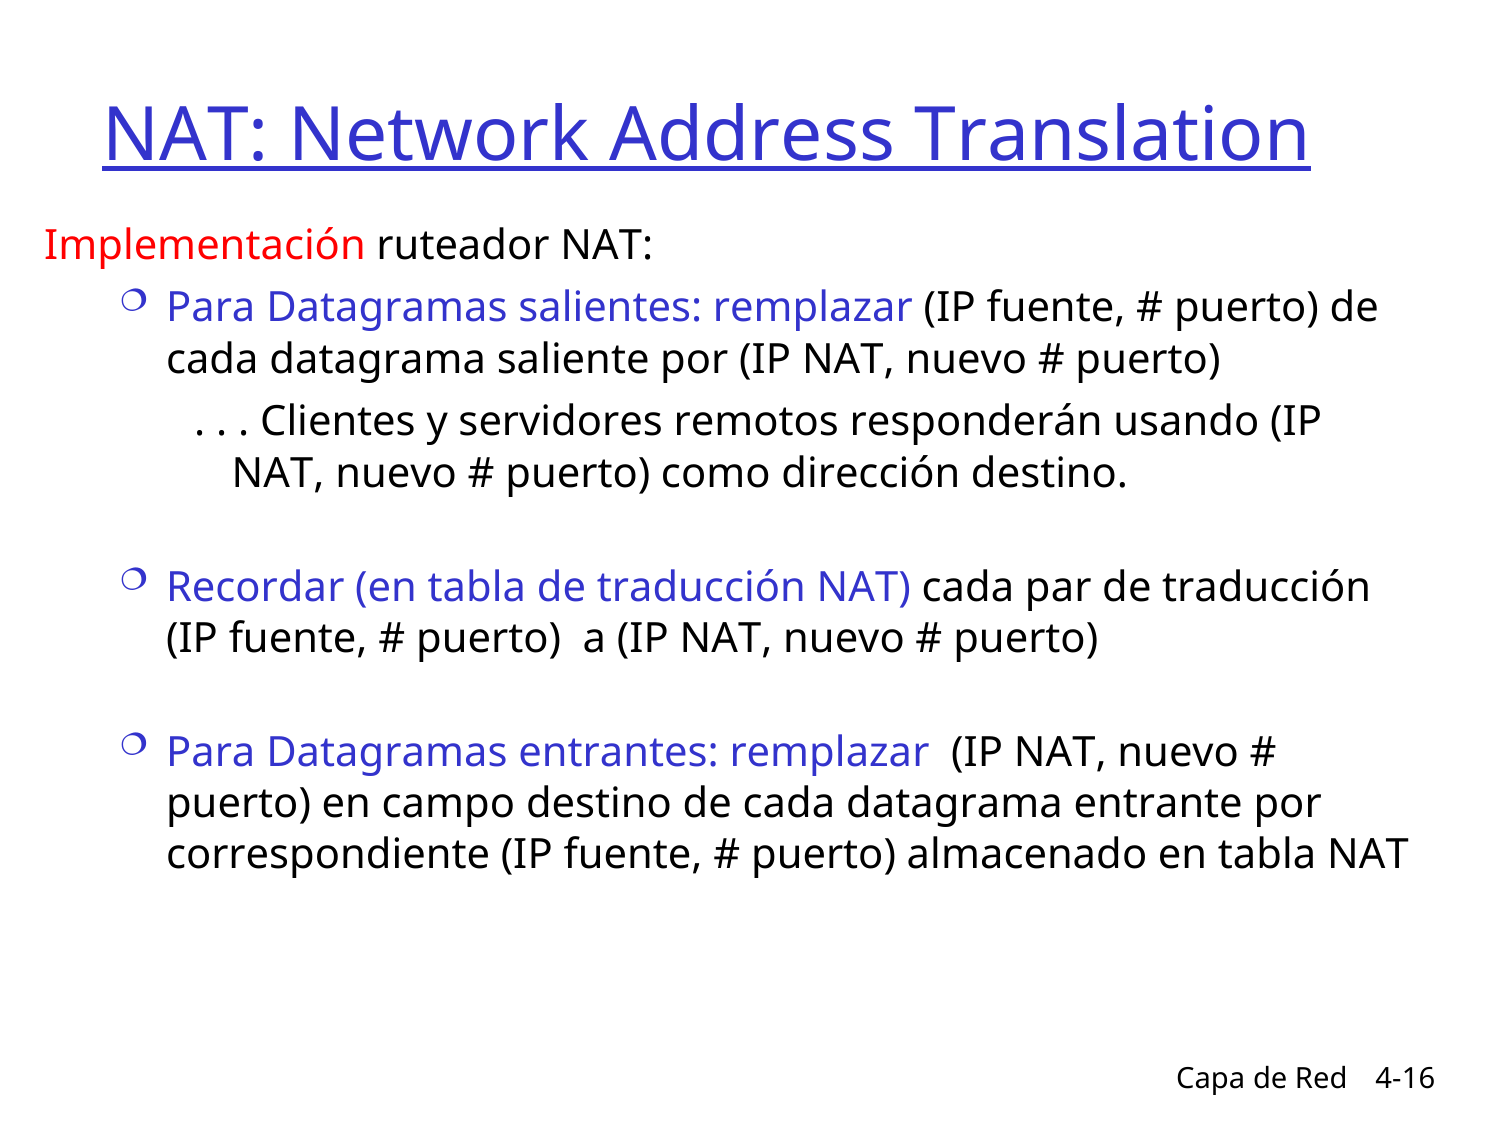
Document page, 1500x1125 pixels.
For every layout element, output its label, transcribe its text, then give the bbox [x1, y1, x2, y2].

list Implementación ruteador NAT: Para Datagramas salientes: remplazar (IP fuente, # puerto) de cada datagrama saliente por (IP NAT, nuevo # puerto) . . . Clientes y servidores remotos responderán usando (IP NAT, nuevo # puerto) como dirección destino. Recordar (en tabla de traducción NAT) cada par de traducción (IP fuente, # puerto) a (IP NAT, nuevo # puerto) Para Datagramas entrantes: remplazar (IP NAT, nuevo # puerto) en campo destino de cada datagrama entrante por correspondiente (IP fuente, # puerto) almacenado en tabla NAT [29, 210, 1437, 1069]
title NAT: Network Address Translation [87, 37, 1395, 210]
